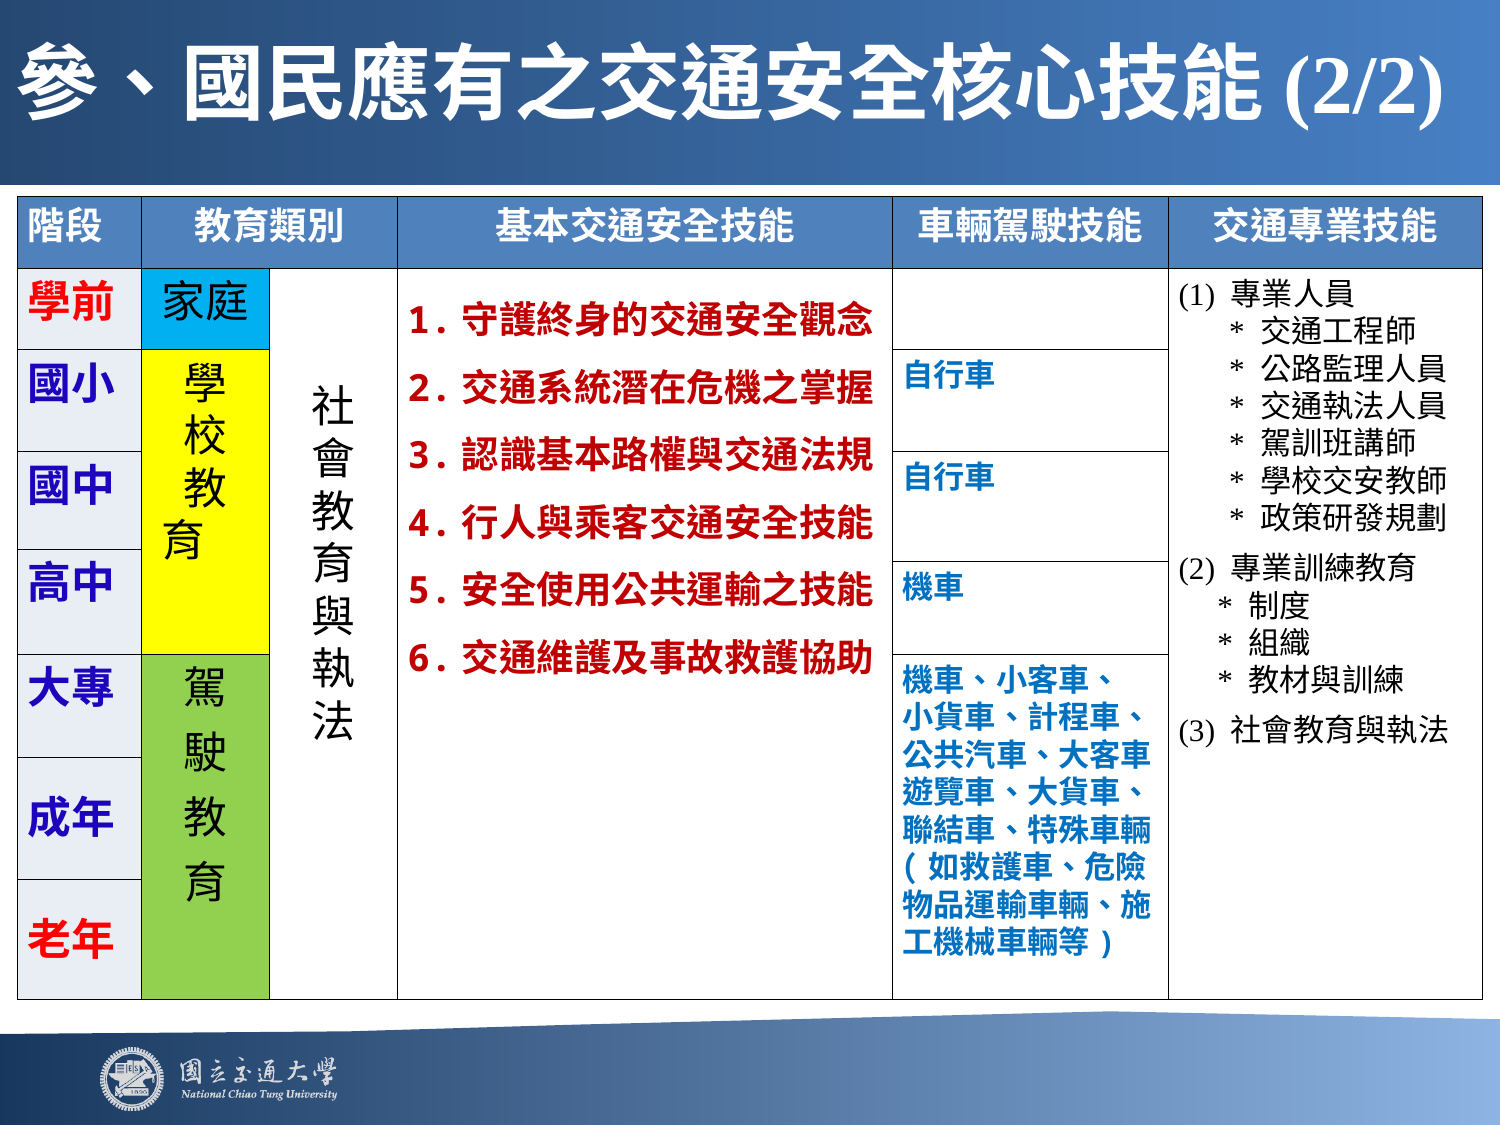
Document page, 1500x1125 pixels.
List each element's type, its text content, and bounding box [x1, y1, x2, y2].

title 參、國民應有之交通安全核心技能(2/2) [0, 0, 1483, 161]
table_header 車輛駕駛技能 [893, 197, 1168, 268]
table_cell 1.守護終身的交通安全觀念 2.交通系統潛在危機之掌握 3.認識基本路權與交通法規 4.行人與乘客交通安全技能 5.安全使用公共運輸之技能 6.交通維護及事故救護協助 [398, 269, 892, 999]
table_cell 學前 [18, 269, 141, 349]
table_cell 自行車 [893, 350, 1168, 451]
table_cell 老年 [18, 880, 141, 999]
table_cell 家庭 [142, 269, 269, 349]
table_cell 機車、小客車、 小貨車、計程車、 公共汽車、大客車遊覽車、大貨車、聯結車、特殊車輛(如救護車、危險物品運輸車輛、施工機械車輛等) [893, 655, 1168, 999]
table_header 交通專業技能 [1169, 197, 1482, 268]
table_cell 大專 [18, 655, 141, 757]
table_header 教育類別 [142, 197, 397, 268]
table_header 階段 [18, 197, 141, 268]
table_cell 自行車 [893, 452, 1168, 561]
table_cell 成年 [18, 758, 141, 879]
table_cell 駕 駛 教 育 [142, 655, 269, 999]
table_cell (1) 專業人員 * 交通工程師 * 公路監理人員 * 交通執法人員 * 駕訓班講師 * 學校交安教師 * 政策研發規劃 (2) 專業訓練教育 * 制度 * 組織 * 教材與訓練 (3) 社會教育與執法 [1169, 269, 1482, 999]
table_cell 國小 [18, 350, 141, 451]
table_cell 國中 [18, 452, 141, 549]
table_header 基本交通安全技能 [398, 197, 892, 268]
table_cell 機車 [893, 562, 1168, 654]
table_cell [893, 269, 1168, 349]
table_cell 社 會 教 育 與 執 法 [270, 269, 397, 999]
table_cell 高中 [18, 550, 141, 654]
table_cell 學 校 教 育 [142, 350, 269, 654]
